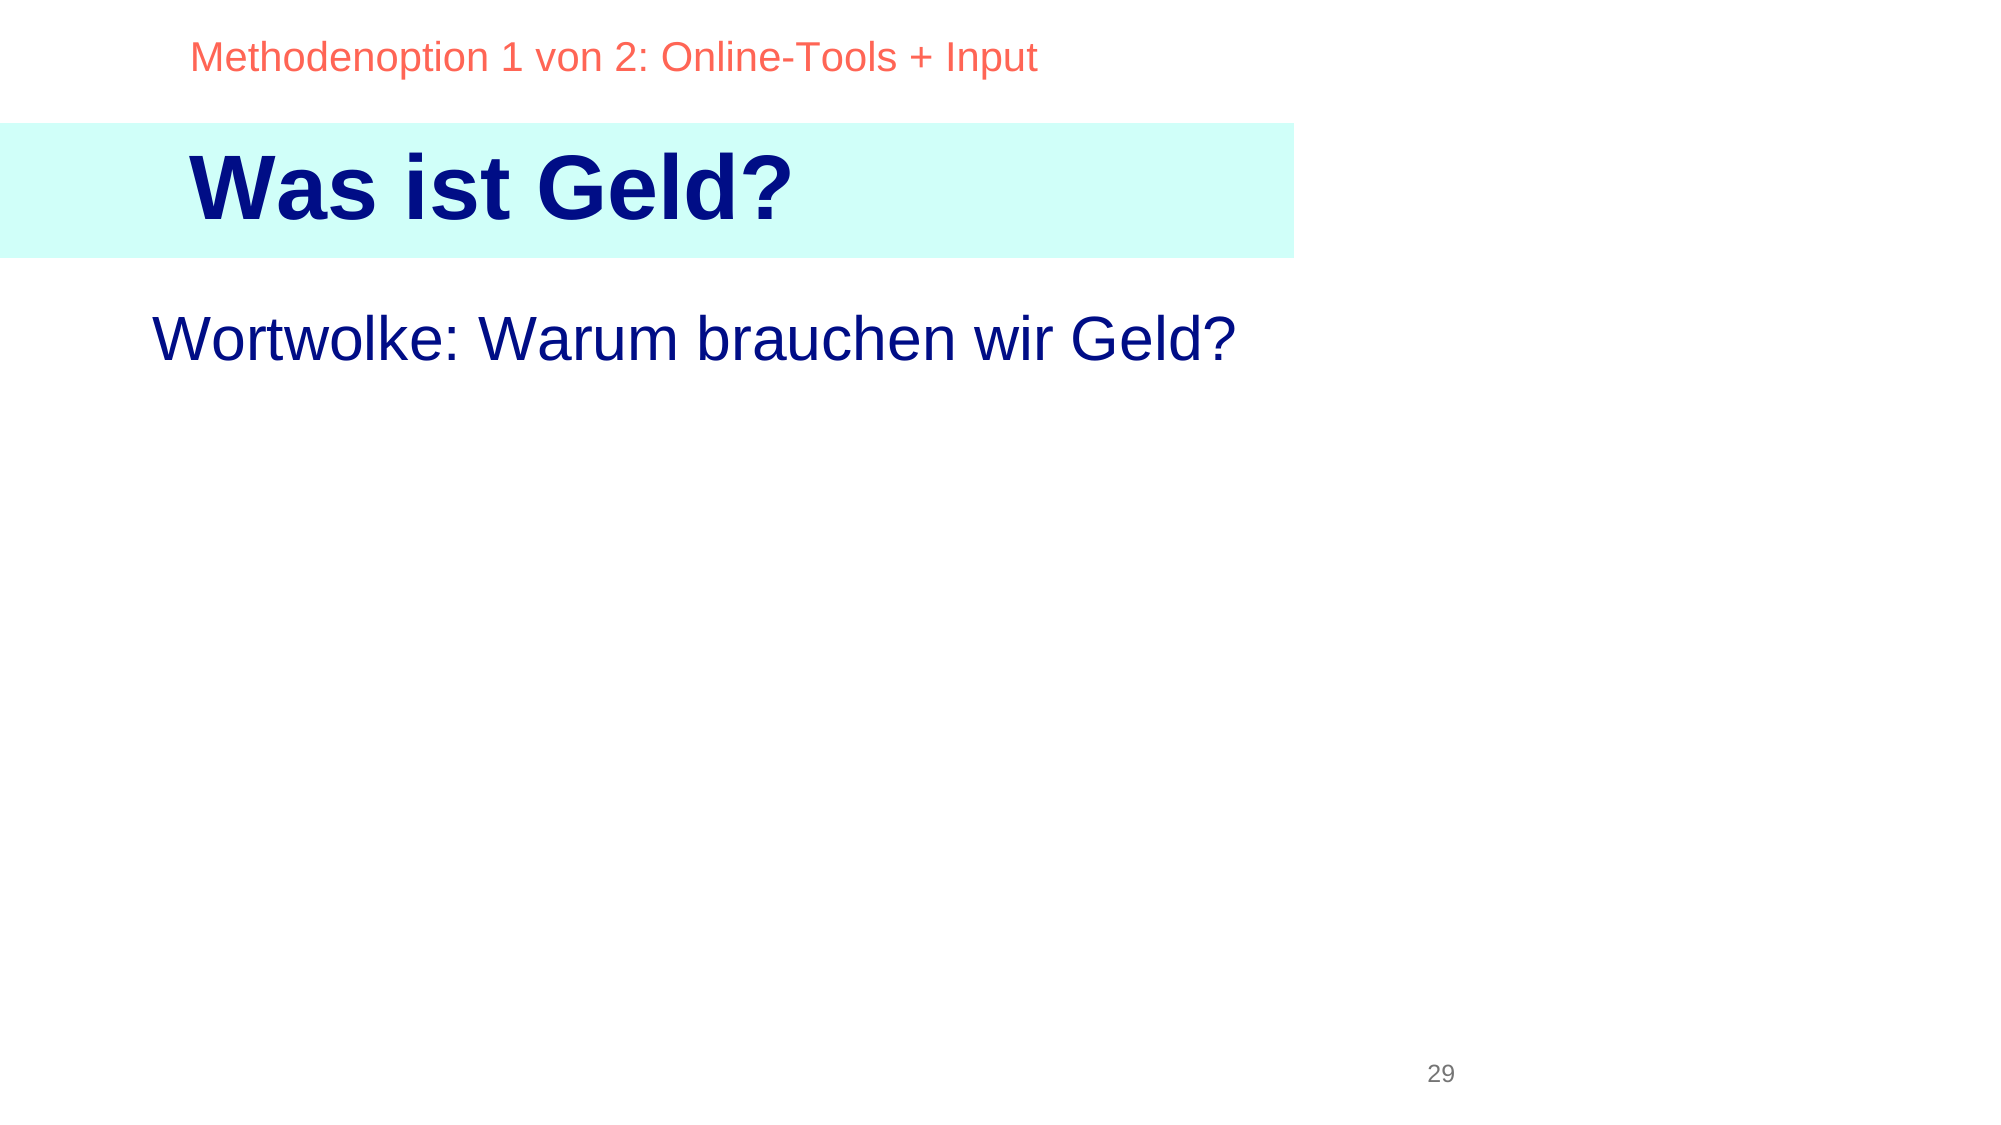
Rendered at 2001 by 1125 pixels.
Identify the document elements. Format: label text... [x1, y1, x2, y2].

list Was ist Geld? [137, 129, 1093, 258]
list Wortwolke: Warum brauchen wir Geld? [137, 299, 1863, 1014]
list Methodenoption 1 von 2: Online-Tools + Input [137, 27, 1119, 107]
